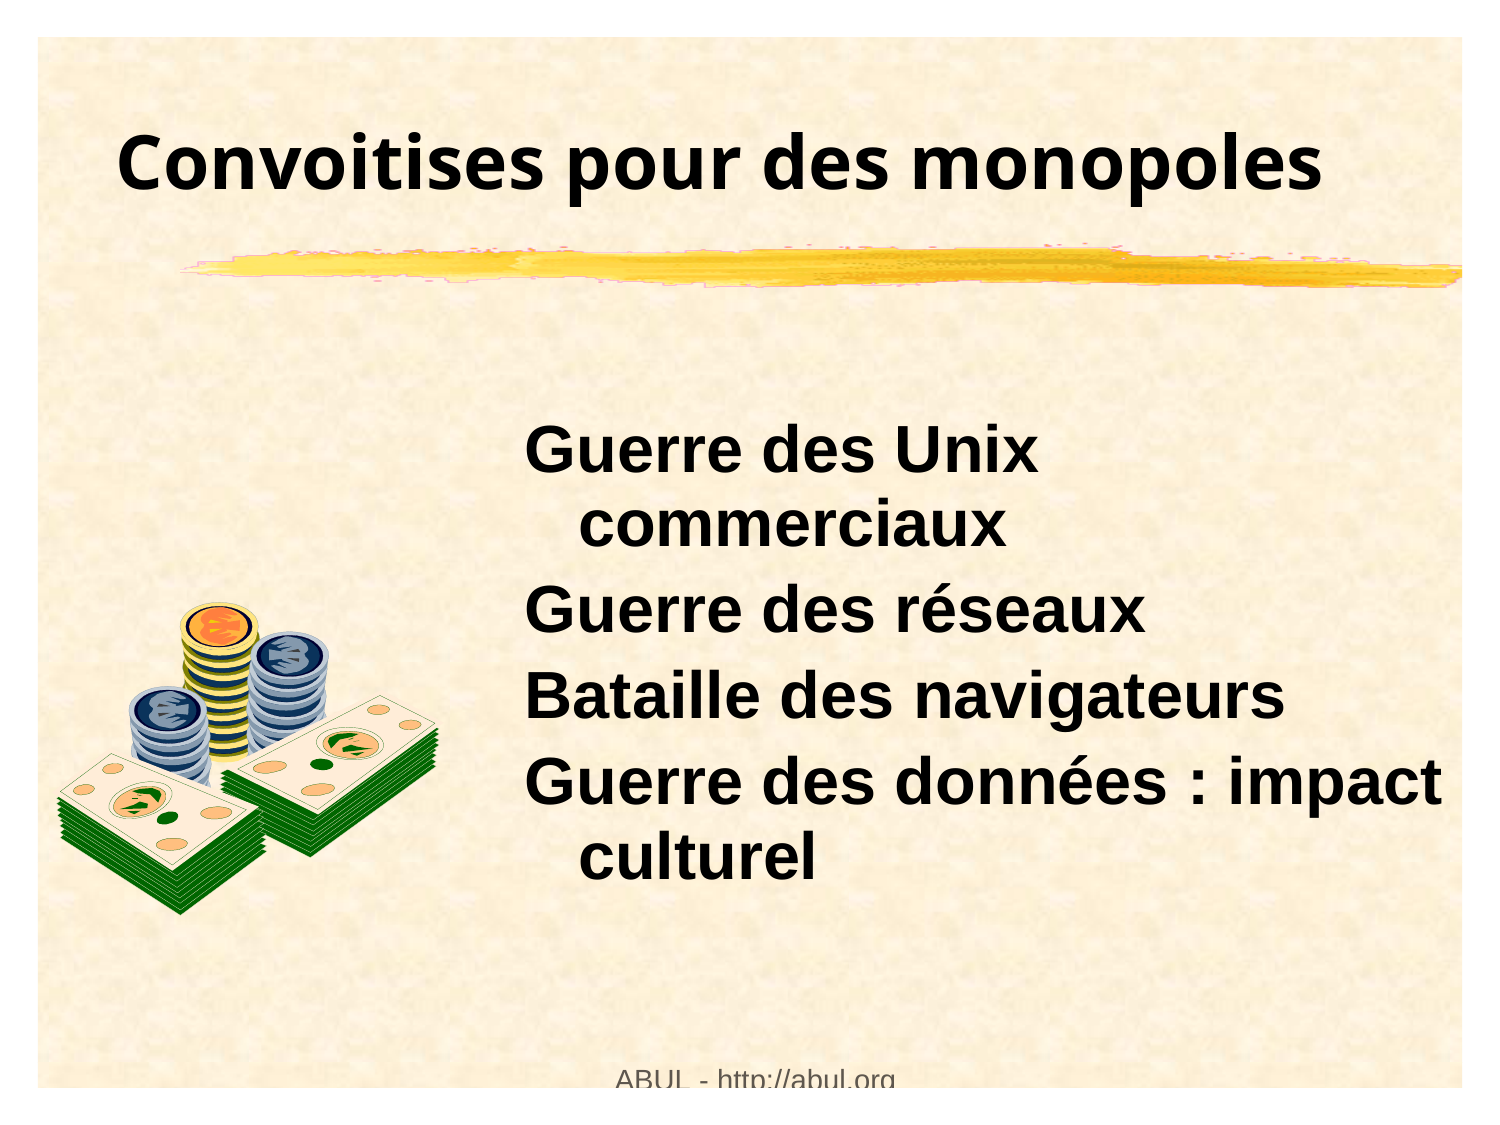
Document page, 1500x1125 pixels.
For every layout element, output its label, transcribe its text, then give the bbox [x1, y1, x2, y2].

picture [639, 1072, 648, 1078]
picture [858, 1076, 866, 1088]
picture [883, 1076, 891, 1088]
picture [639, 1081, 649, 1088]
picture [620, 1073, 627, 1082]
list Guerre des Unix commerciaux Guerre des réseaux Bataille des navigateurs Guerre des données : impact culturel [492, 404, 1463, 1010]
picture [794, 1082, 801, 1088]
picture [618, 1084, 630, 1088]
picture [738, 1076, 743, 1088]
picture [811, 1076, 818, 1088]
title Convoitises pour des monopoles [101, 72, 1463, 248]
picture [722, 1076, 729, 1088]
picture [37, 37, 1463, 1088]
picture [754, 1076, 761, 1088]
